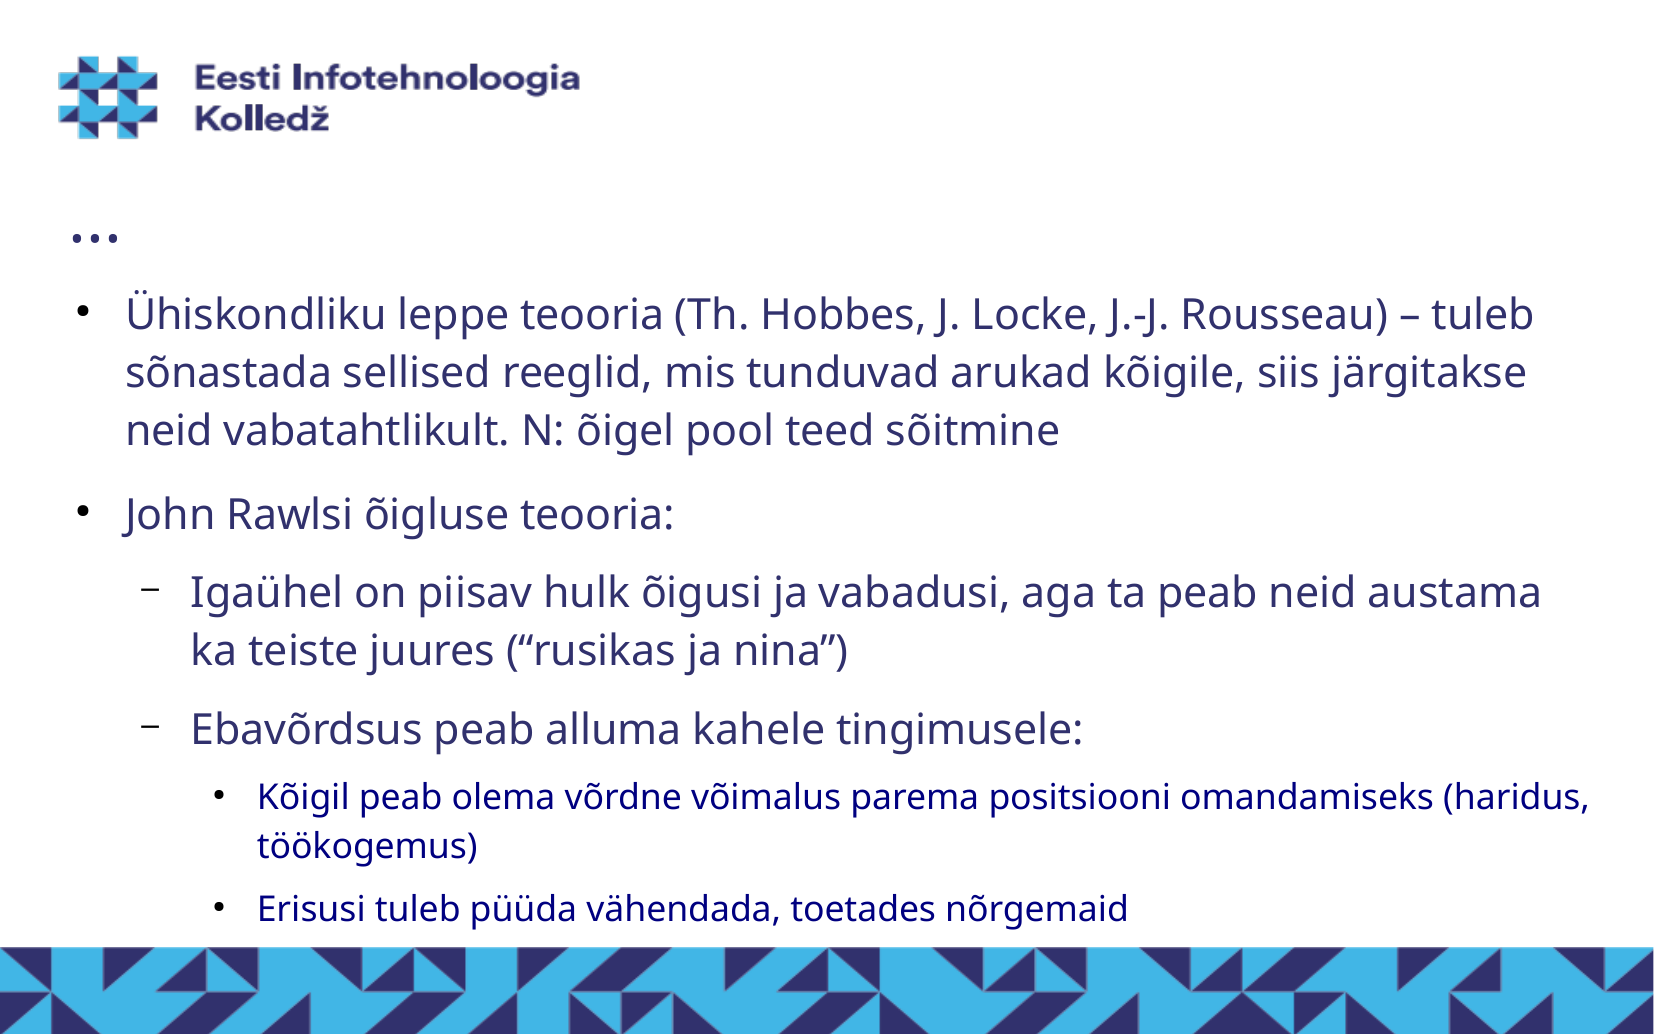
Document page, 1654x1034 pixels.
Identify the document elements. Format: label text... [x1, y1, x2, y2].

title ... [68, 147, 1536, 283]
list Ühiskondliku leppe teooria (Th. Hobbes, J. Locke, J.-J. Rousseau) – tuleb sõnastada sellised reeglid, mis tunduvad arukad kõigile, siis järgitakse neid vabatahtlikult. N: õigel pool teed sõitmine John Rawlsi õigluse teooria: Igaühel on piisav hulk õigusi ja vabadusi, aga ta peab neid austama ka teiste juures (“rusikas ja nina”) Ebavõrdsus peab alluma kahele tingimusele: Kõigil peab olema võrdne võimalus parema positsiooni omandamiseks (haridus, töökogemus) Erisusi tuleb püüda vähendada, toetades nõrgemaid [59, 283, 1595, 936]
